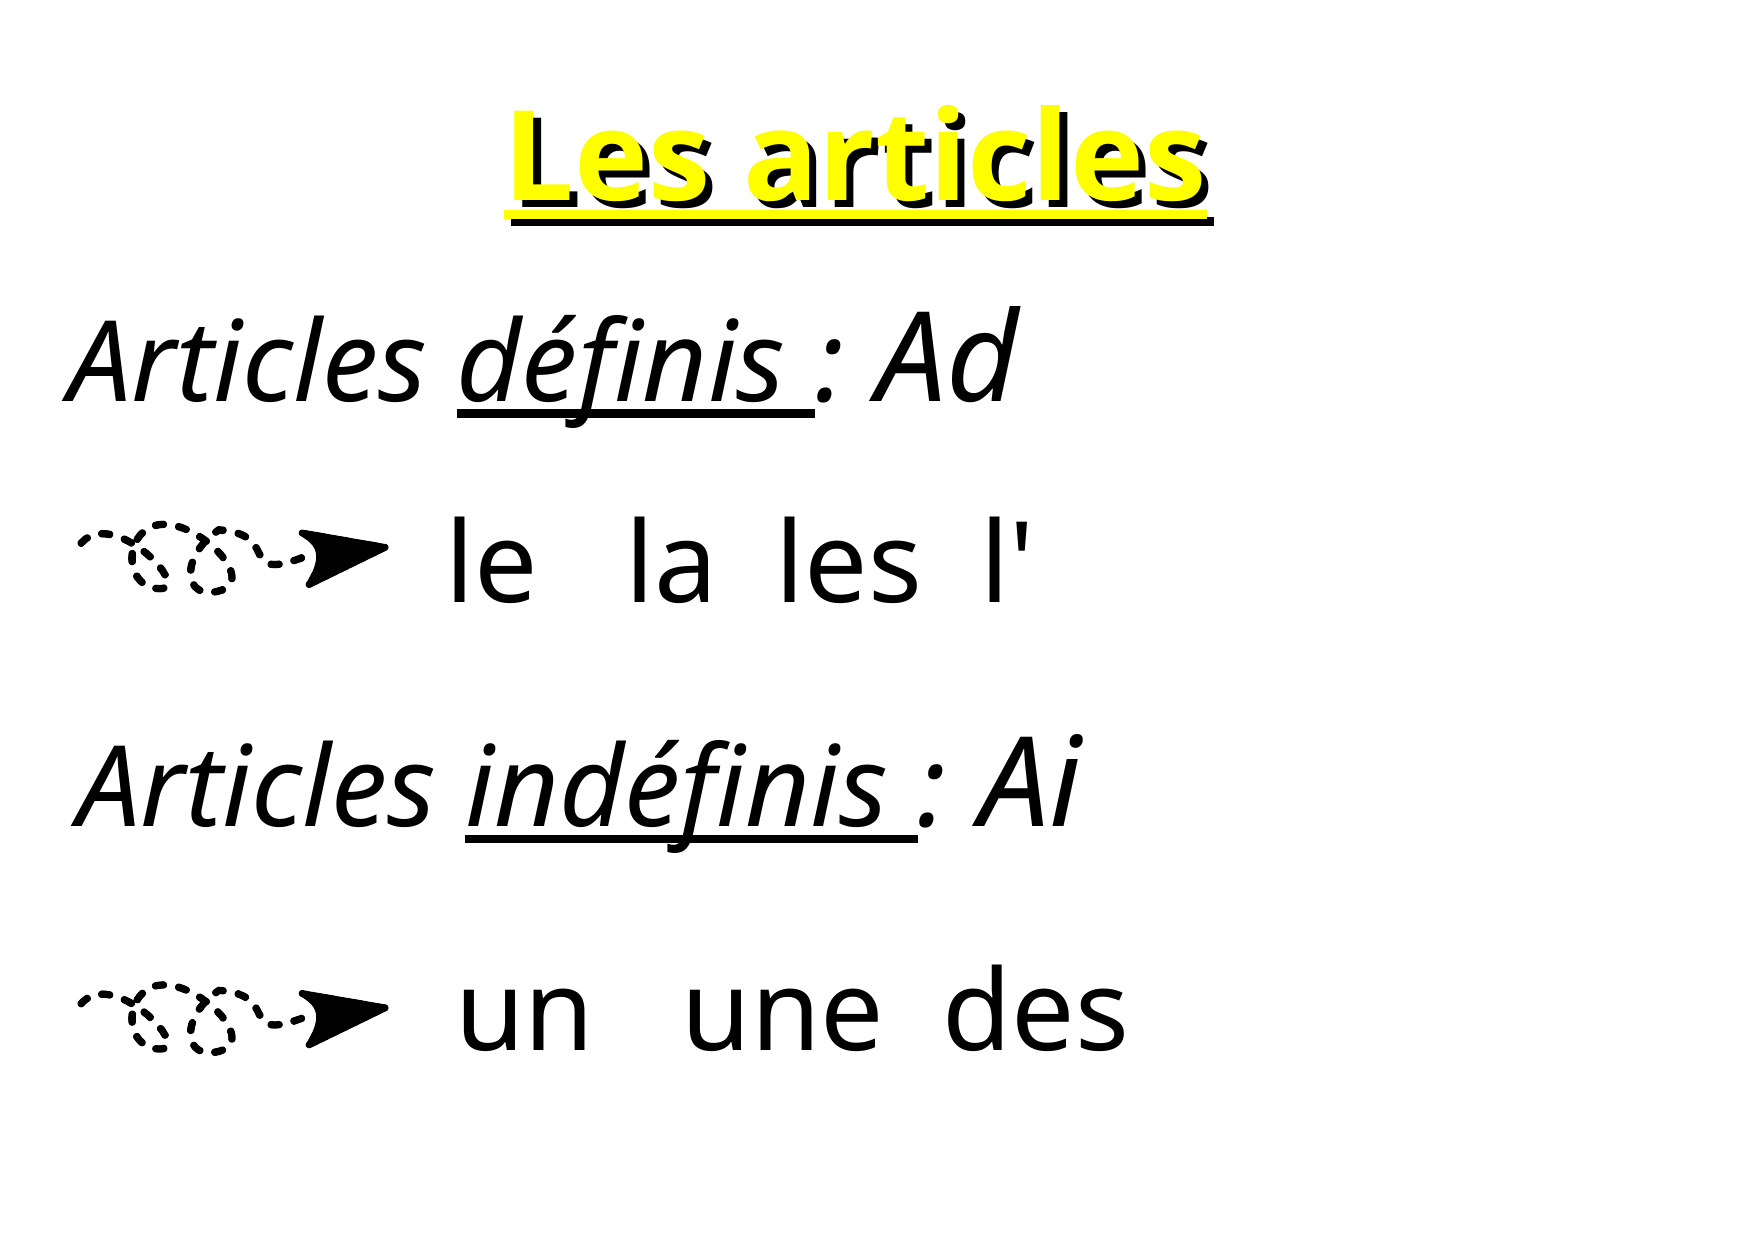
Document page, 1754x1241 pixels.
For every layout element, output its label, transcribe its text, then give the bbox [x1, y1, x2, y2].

text_box Articles définis : Ad [53, 259, 1173, 436]
picture [75, 436, 390, 685]
picture [75, 862, 390, 1148]
text_box le la les l' [401, 461, 1066, 638]
text_box Les articles [489, 59, 1242, 236]
text_box Articles indéfinis : Ai [62, 685, 1246, 862]
text_box un une des [411, 909, 1132, 1086]
